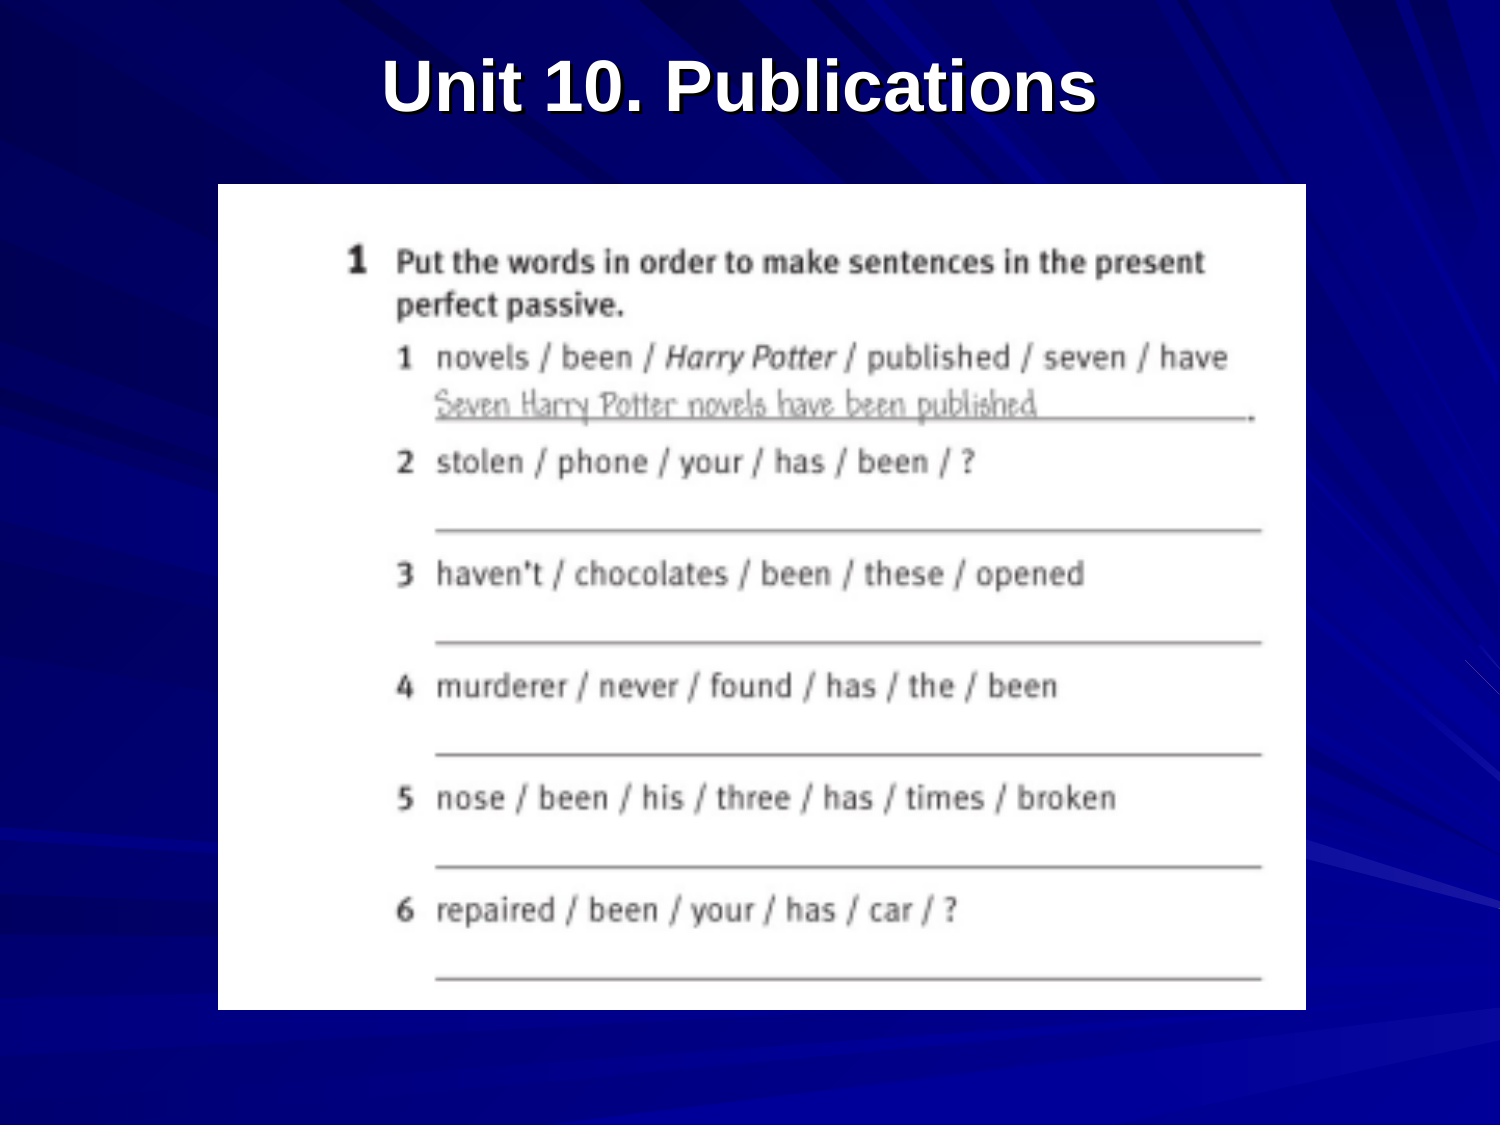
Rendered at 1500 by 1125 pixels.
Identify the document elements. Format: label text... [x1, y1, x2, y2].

picture [218, 184, 1306, 1010]
list Unit 10. Publications [64, 30, 1415, 1006]
